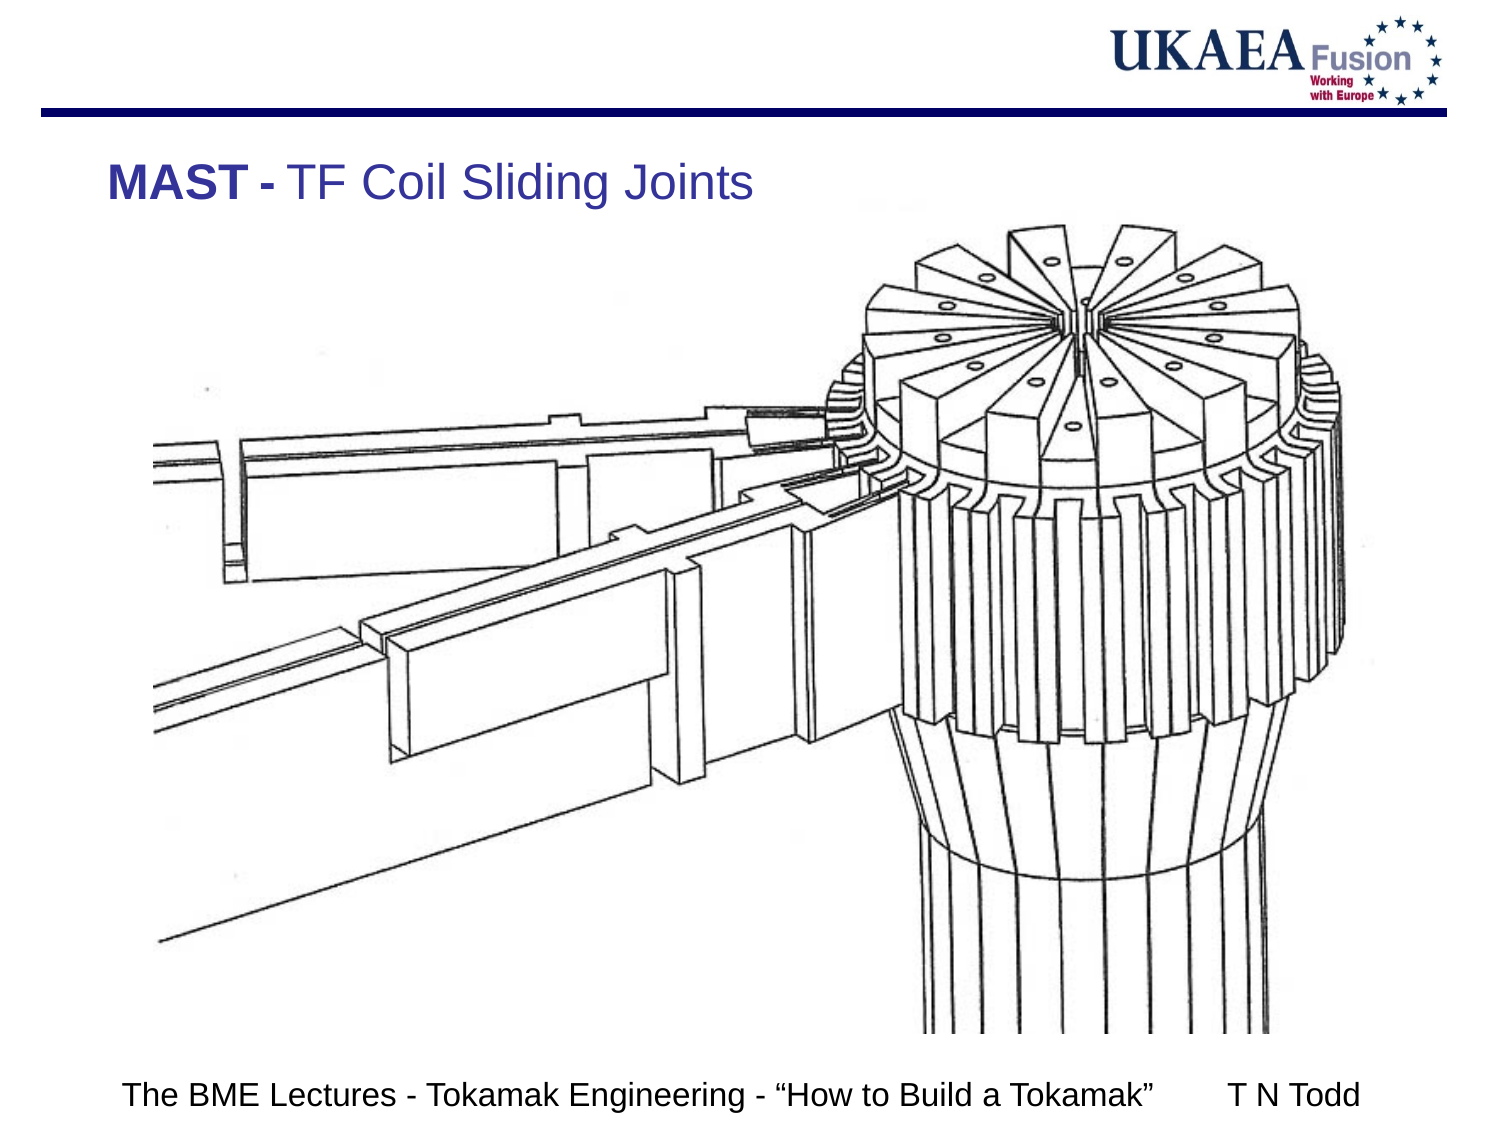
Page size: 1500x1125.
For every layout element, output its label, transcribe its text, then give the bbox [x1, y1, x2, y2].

picture [1107, 15, 1443, 106]
text_box MAST - TF Coil Sliding Joints [92, 142, 771, 218]
picture [153, 198, 1390, 1034]
